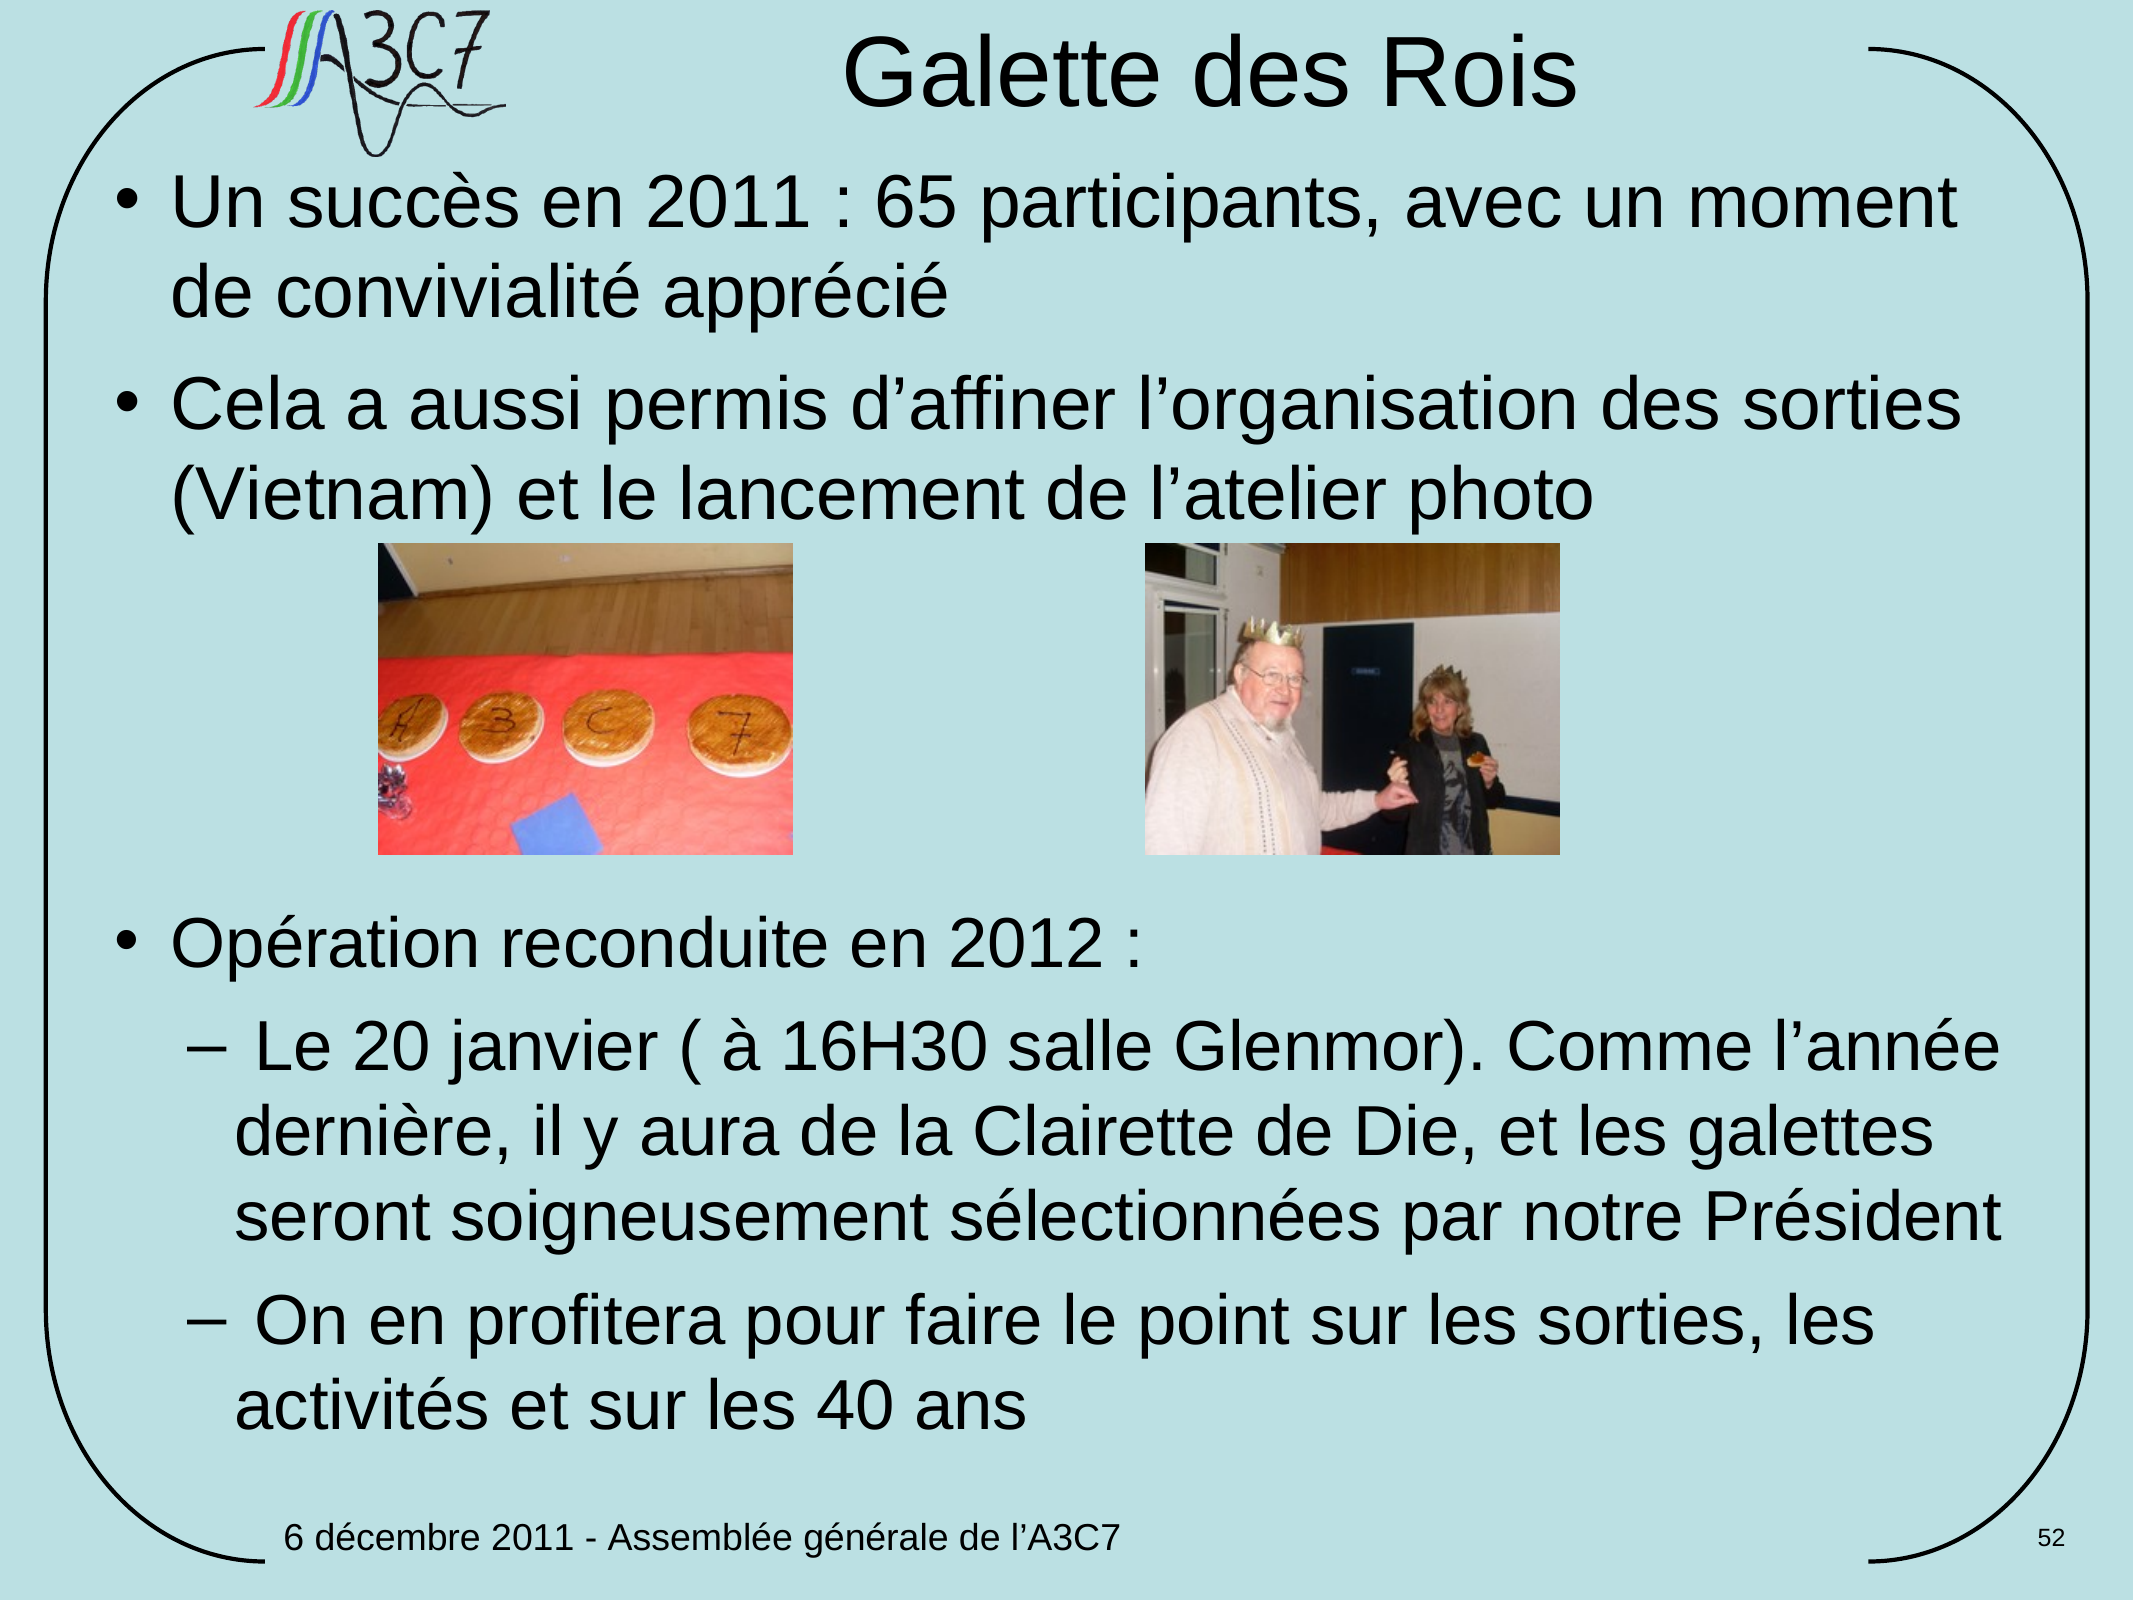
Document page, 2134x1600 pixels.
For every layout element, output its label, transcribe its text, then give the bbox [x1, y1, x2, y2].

list Un succès en 2011 : 65 participants, avec un moment de convivialité apprécié Cela a aussi permis d’affiner l’organisation des sorties (Vietnam) et le lancement de l’atelier photo Opération reconduite en 2012 : Le 20 janvier ( à 16H30 salle Glenmor). Comme l’année dernière, il y aura de la Clairette de Die, et les galettes seront soigneusement sélectionnées par notre Président On en profitera pour faire le point sur les sorties, les activités et sur les 40 ans [106, 143, 2028, 1555]
picture [253, 10, 506, 143]
picture [1145, 543, 1560, 855]
picture [378, 543, 793, 855]
title Galette des Rois [506, 0, 1926, 143]
